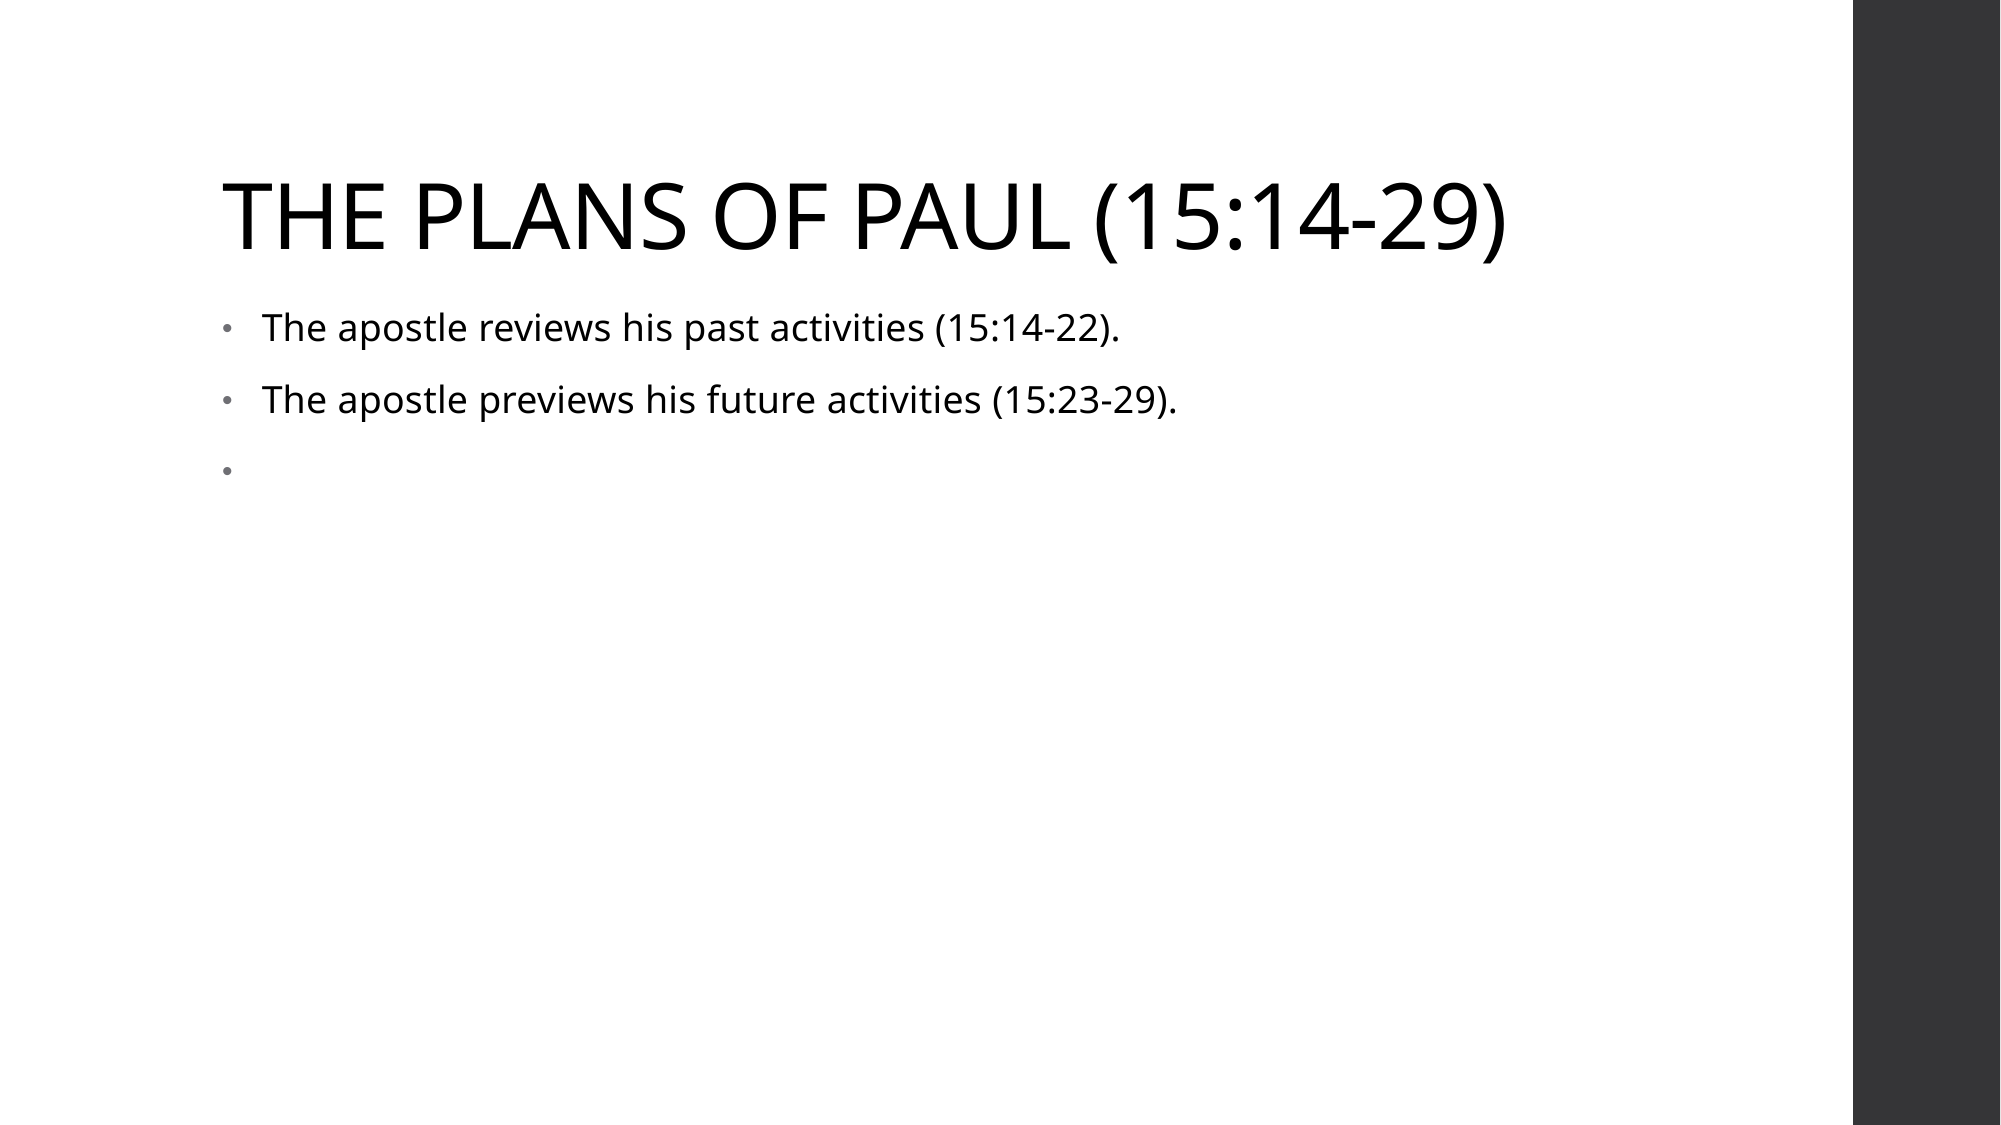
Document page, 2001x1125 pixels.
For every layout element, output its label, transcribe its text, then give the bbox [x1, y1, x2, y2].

list The apostle reviews his past activities (15:14-22). The apostle previews his future activities (15:23-29). [206, 299, 1617, 1014]
title THE PLANS OF PAUL (15:14-29) [206, 60, 1797, 278]
